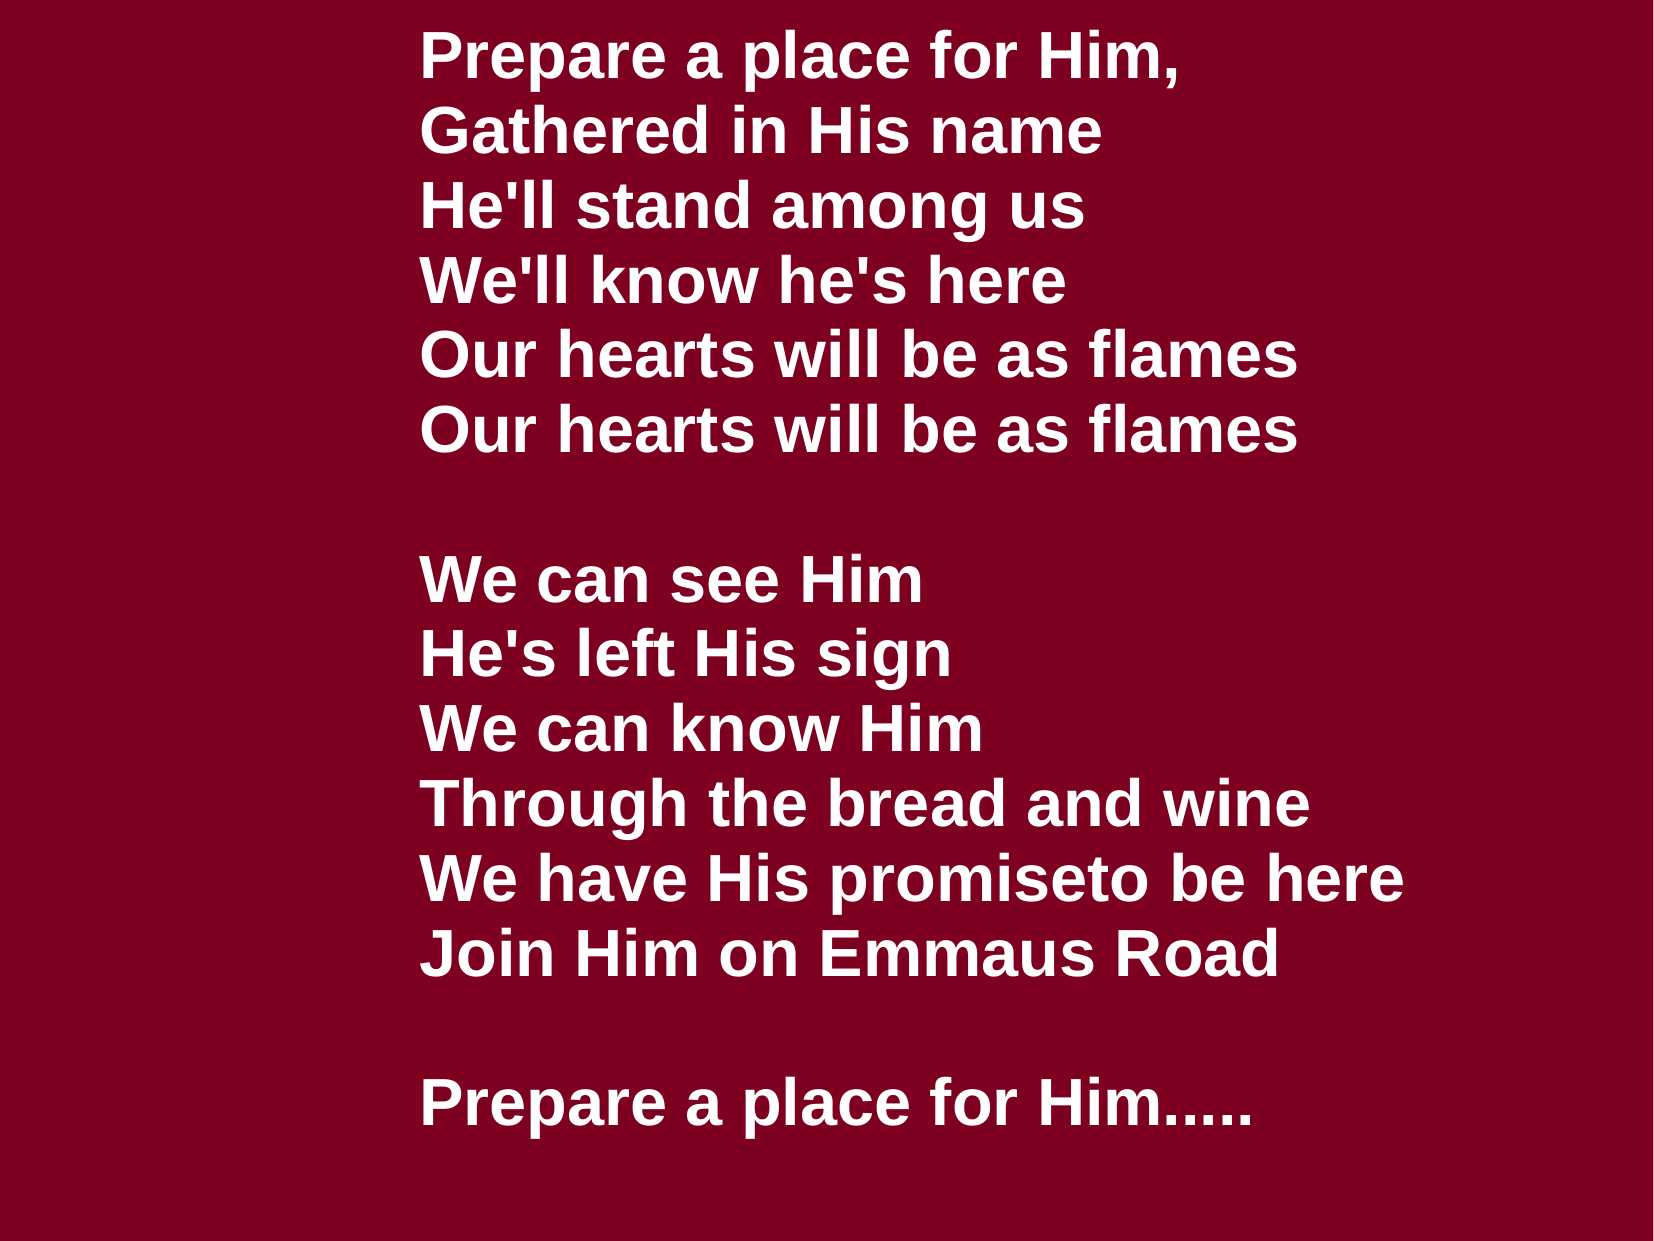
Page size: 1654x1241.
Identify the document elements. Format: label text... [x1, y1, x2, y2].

text_box Prepare a place for Him, Gathered in His name He'll stand among us We'll know he's here Our hearts will be as flames Our hearts will be as flames We can see Him He's left His sign We can know Him Through the bread and wine We have His promiseto be here Join Him on Emmaus Road Prepare a place for Him..... [0, 0, 1654, 1241]
